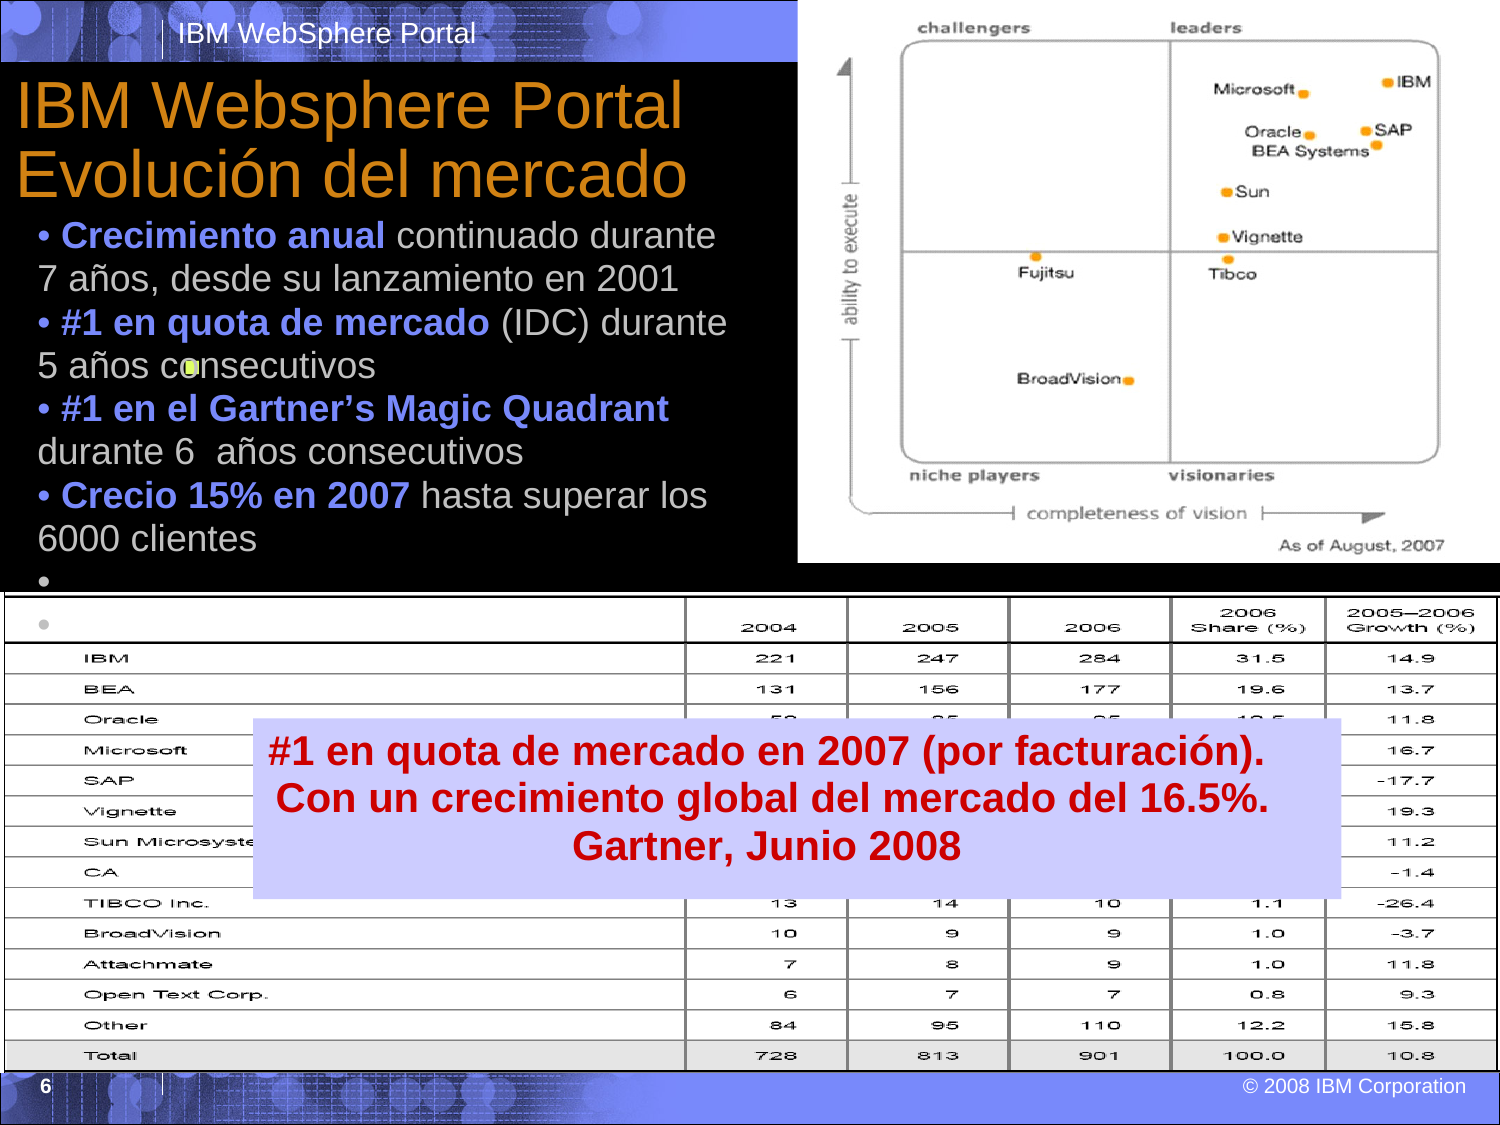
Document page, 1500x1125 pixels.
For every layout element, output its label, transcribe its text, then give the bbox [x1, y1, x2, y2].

picture [1, 0, 1500, 563]
text_box #1 en quota de mercado en 2007 (por facturación). Con un crecimiento global del mercado del 16.5%. Gartner, Junio 2008 [253, 718, 1342, 900]
text_box Crecimiento anual continuado durante 7 años, desde su lanzamiento en 2001 #1 en quota de mercado (IDC) durante 5 años consecutivos #1 en el Gartner’s Magic Quadrant durante 6 años consecutivos Crecio 15% en 2007 hasta superar los 6000 clientes [22, 205, 763, 672]
title IBM Websphere Portal Evolución del mercado [0, 61, 797, 220]
picture [0, 592, 1500, 1124]
